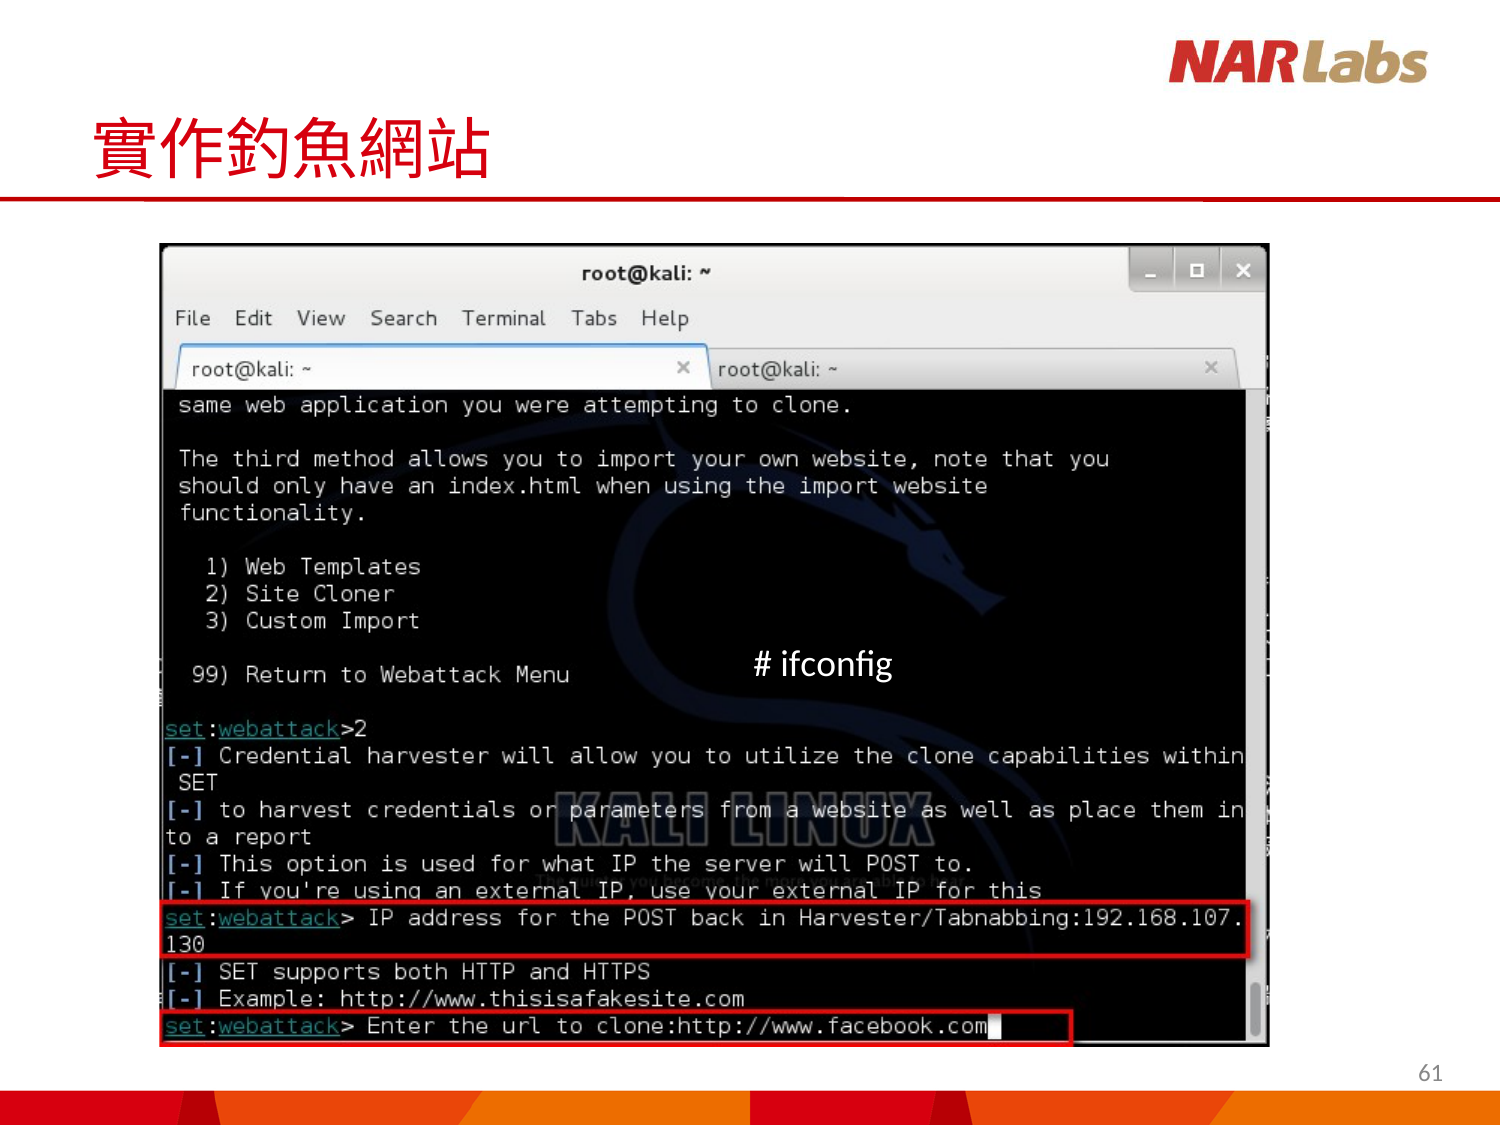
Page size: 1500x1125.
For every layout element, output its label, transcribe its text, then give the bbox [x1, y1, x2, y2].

text_box 61 [1414, 1056, 1448, 1090]
text_box # ifconfig [751, 638, 895, 688]
title 實作釣魚網站 [89, 107, 1411, 189]
text_box [159, 244, 1270, 1047]
